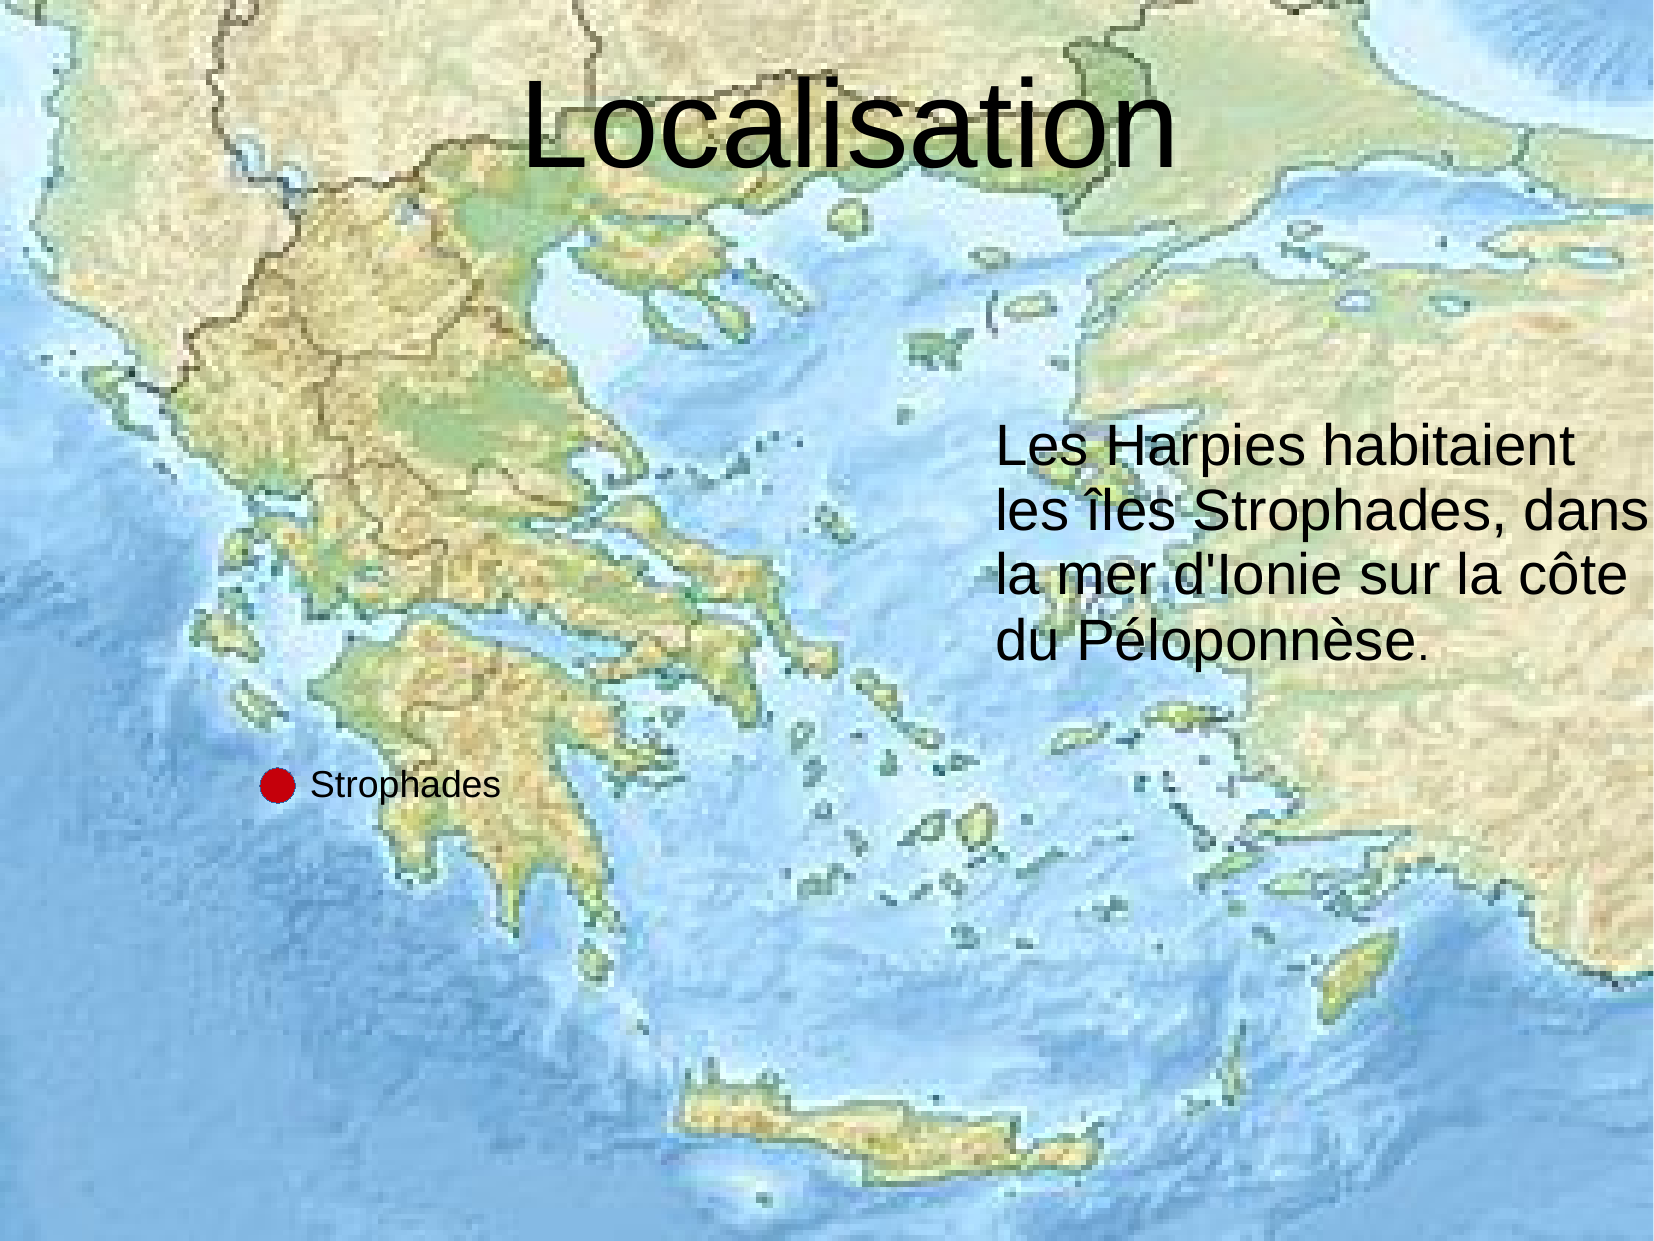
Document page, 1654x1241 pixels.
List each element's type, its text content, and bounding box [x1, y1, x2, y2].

text_box Localisation [47, 47, 1619, 202]
text_box Les Harpies habitaient les îles Strophades, dans la mer d'Ionie sur la côte du Péloponnèse. [980, 404, 1654, 839]
text_box Strophades [295, 755, 520, 813]
text_box [259, 767, 295, 804]
picture [0, 0, 1654, 1241]
